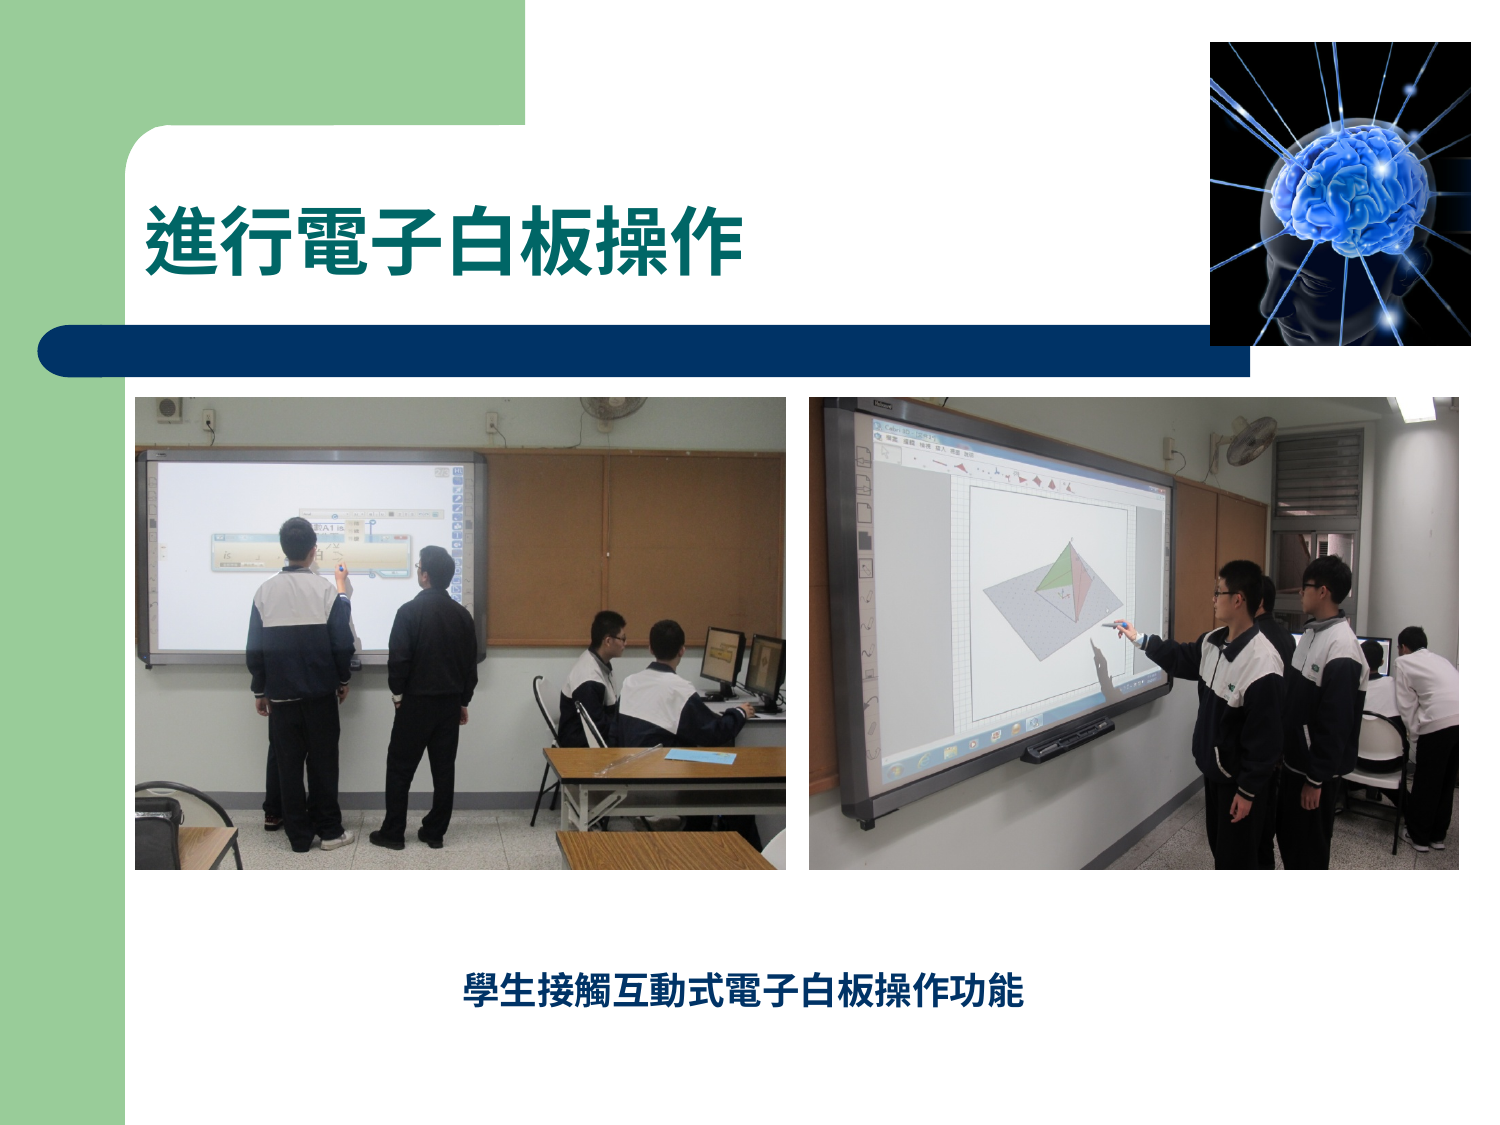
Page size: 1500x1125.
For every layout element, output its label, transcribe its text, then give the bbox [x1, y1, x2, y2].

picture [135, 397, 786, 870]
picture [809, 397, 1459, 870]
picture [1210, 42, 1471, 346]
text_box 學生接觸互動式電子白板操作功能 [454, 952, 1082, 1027]
title 進行電子白板操作 [136, 136, 1210, 301]
